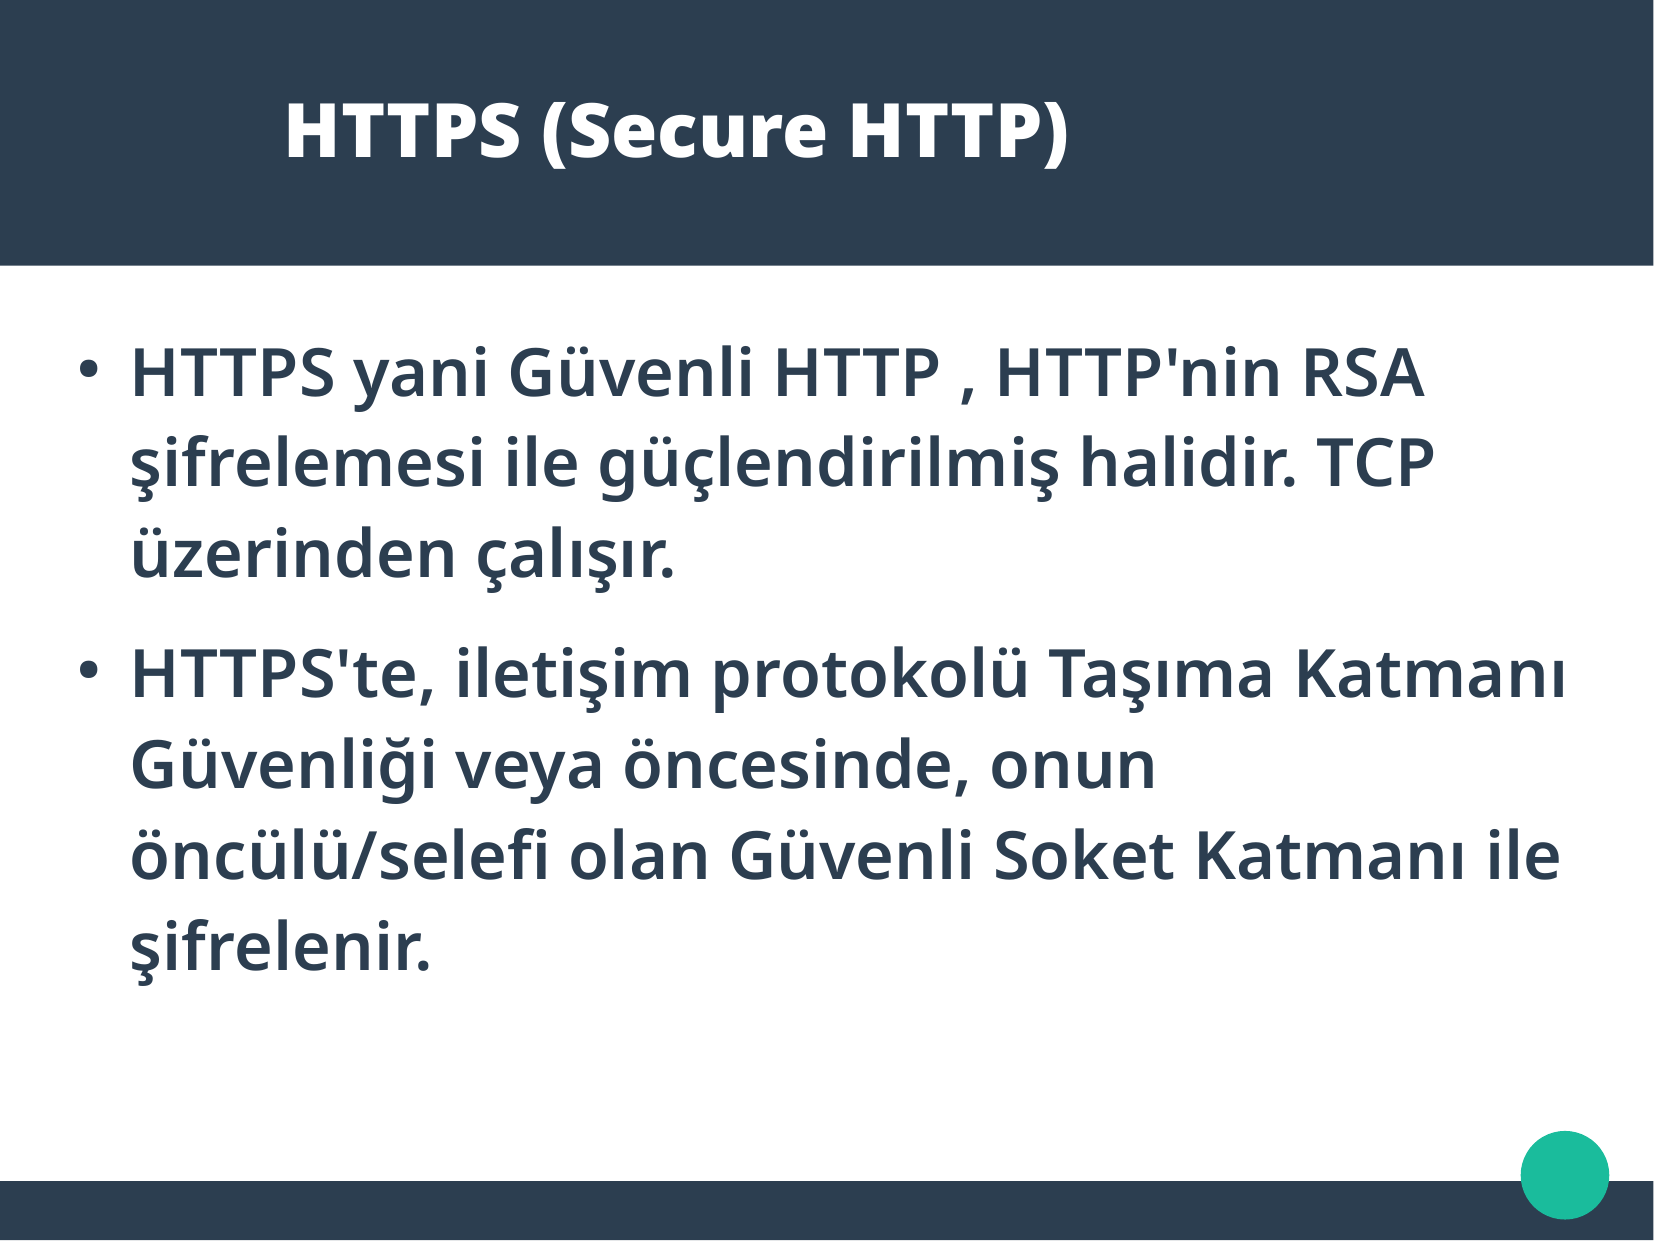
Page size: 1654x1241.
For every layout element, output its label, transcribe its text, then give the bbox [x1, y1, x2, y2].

title HTTPS (Secure HTTP) [59, 49, 1595, 207]
list HTTPS yani Güvenli HTTP , HTTP'nin RSA şifrelemesi ile güçlendirilmiş halidir. TCP üzerinden çalışır. HTTPS'te, iletişim protokolü Taşıma Katmanı Güvenliği veya öncesinde, onun öncülü/selefi olan Güvenli Soket Katmanı ile şifrelenir. [59, 324, 1595, 1152]
